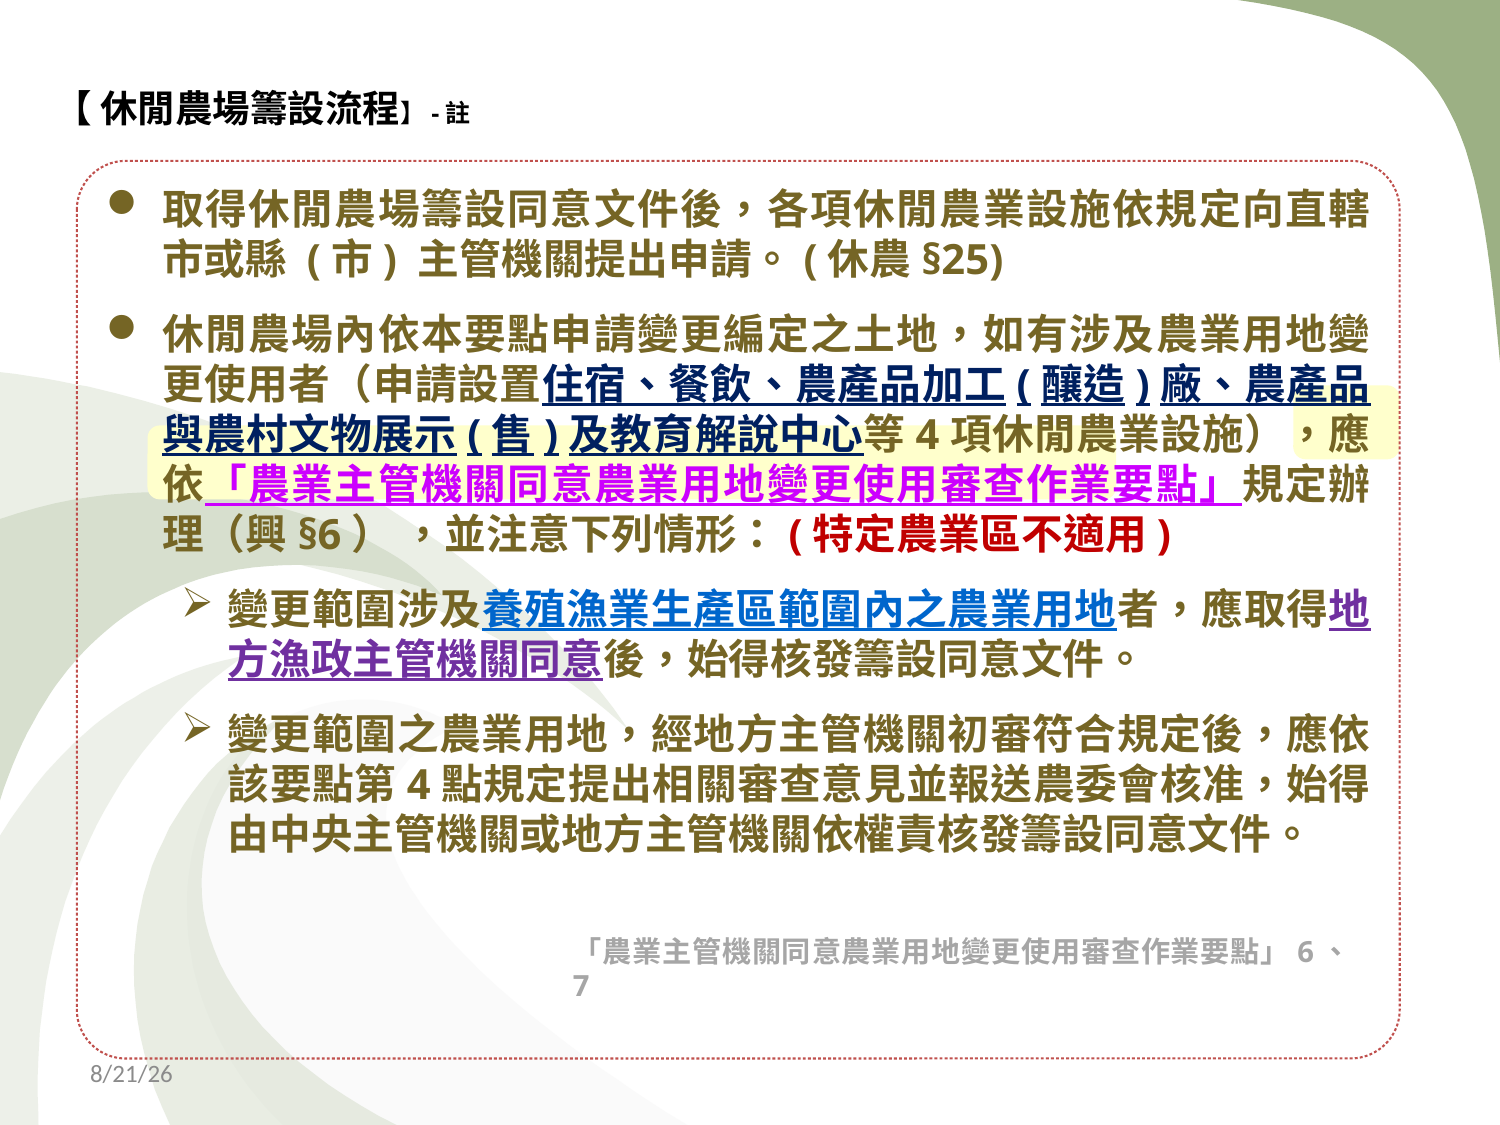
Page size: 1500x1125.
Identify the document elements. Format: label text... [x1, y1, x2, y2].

text_box 取得休閒農場籌設同意文件後，各項休閒農業設施依規定向直轄市或縣 (市) 主管機關提出申請。(休農§25) 休閒農場內依本要點申請變更編定之土地，如有涉及農業用地變更使用者（申請設置住宿、餐飲、農產品加工(釀造)廠、農產品與農村文物展示(售)及教育解說中心等4項休閒農業設施），應依「農業主管機關同意農業用地變更使用審查作業要點」規定辦理（興§6） ，並注意下列情形：(特定農業區不適用) 變更範圍涉及養殖漁業生產區範圍內之農業用地者，應取得地方漁政主管機關同意後，始得核發籌設同意文件。 變更範圍之農業用地，經地方主管機關初審符合規定後，應依該要點第4點規定提出相關審查意見並報送農委會核准，始得由中央主管機關或地方主管機關依權責核發籌設同意文件。 [76, 160, 1400, 1059]
text_box 「農業主管機關同意農業用地變更使用審查作業要點」6、7 [557, 925, 1373, 1011]
text_box 【 休閒農場籌設流程】-註 [39, 77, 485, 138]
slide_number 11/8/18 [75, 1042, 425, 1103]
